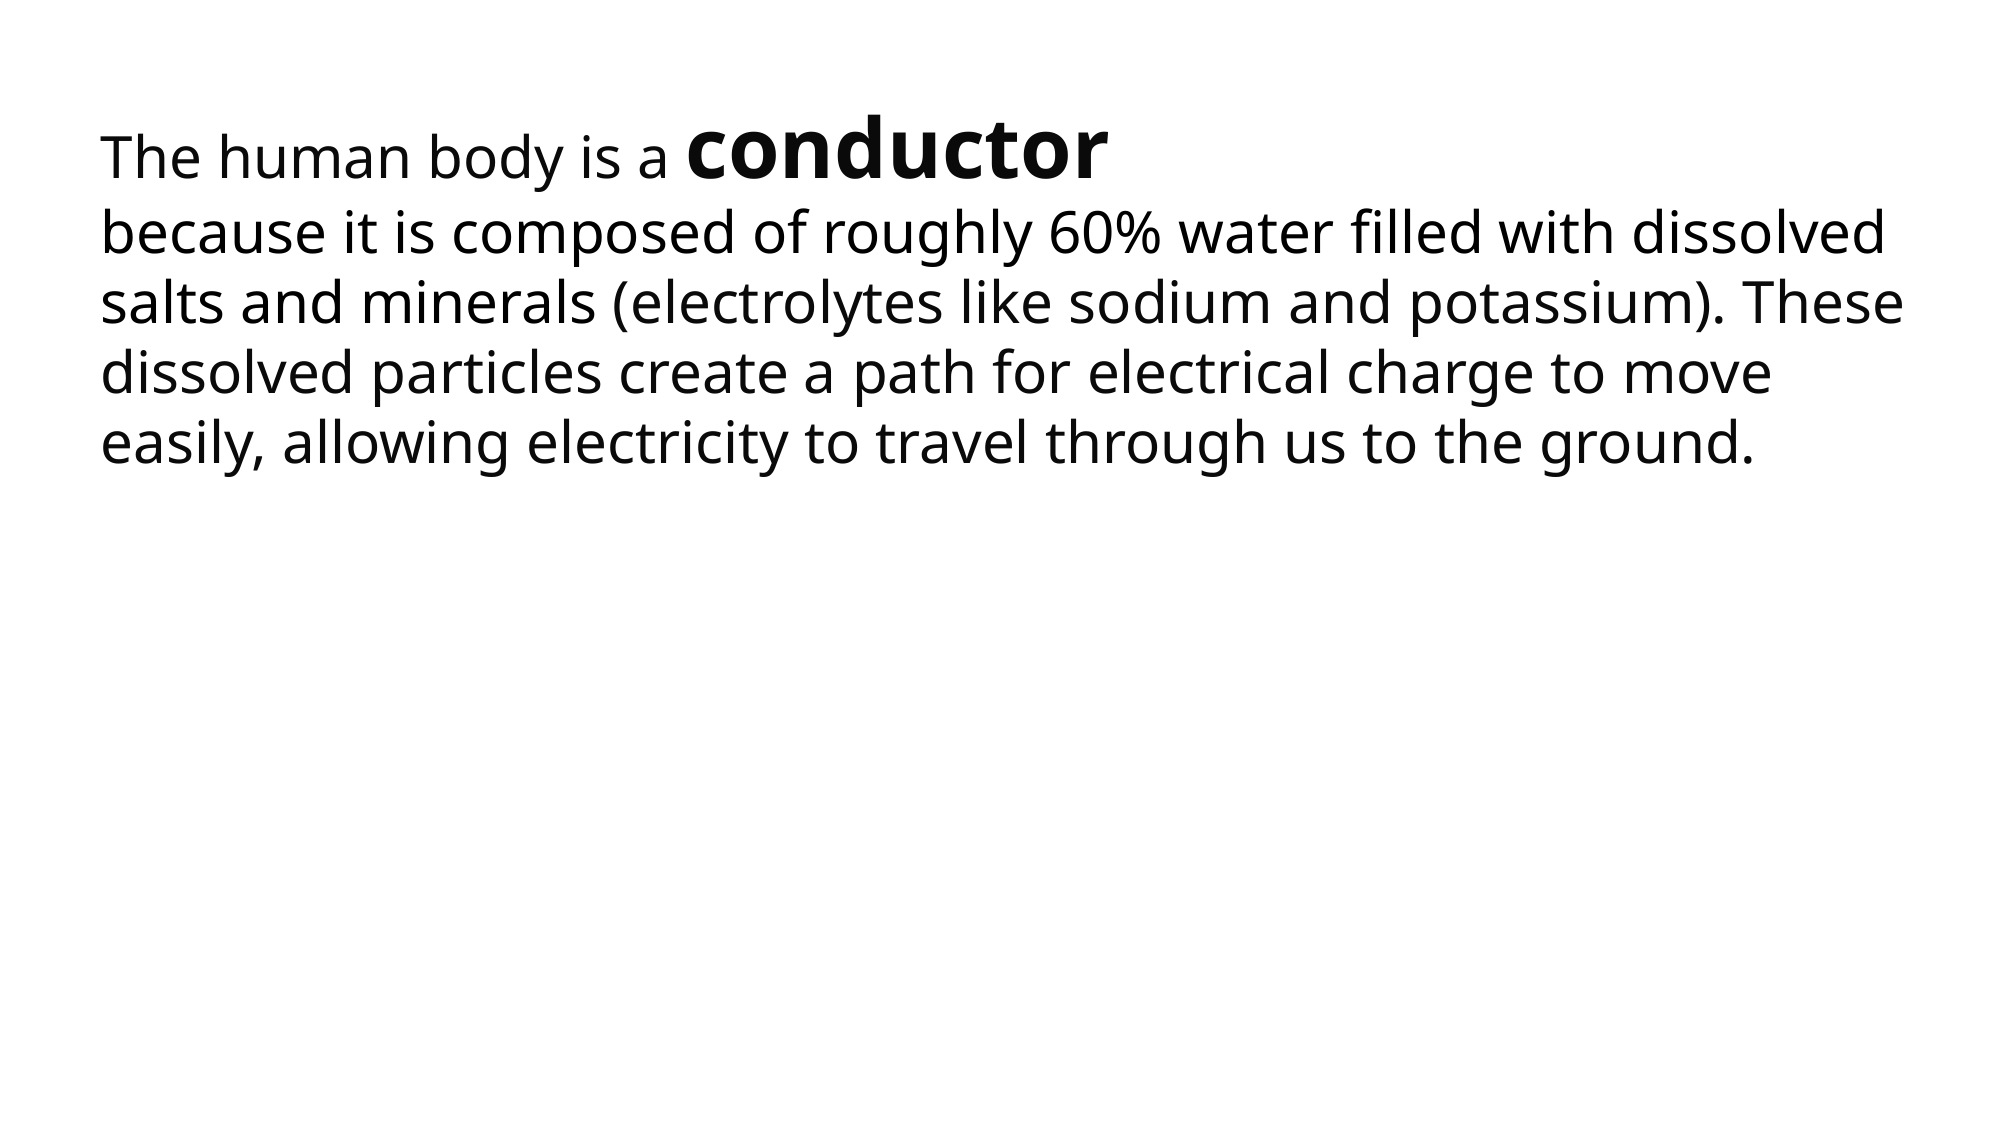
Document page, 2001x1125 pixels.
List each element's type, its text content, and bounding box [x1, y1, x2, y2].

text_box The human body is a conductor because it is composed of roughly 60% water filled with dissolved salts and minerals (electrolytes like sodium and potassium). These dissolved particles create a path for electrical charge to move easily, allowing electricity to travel through us to the ground. [85, 87, 1952, 487]
